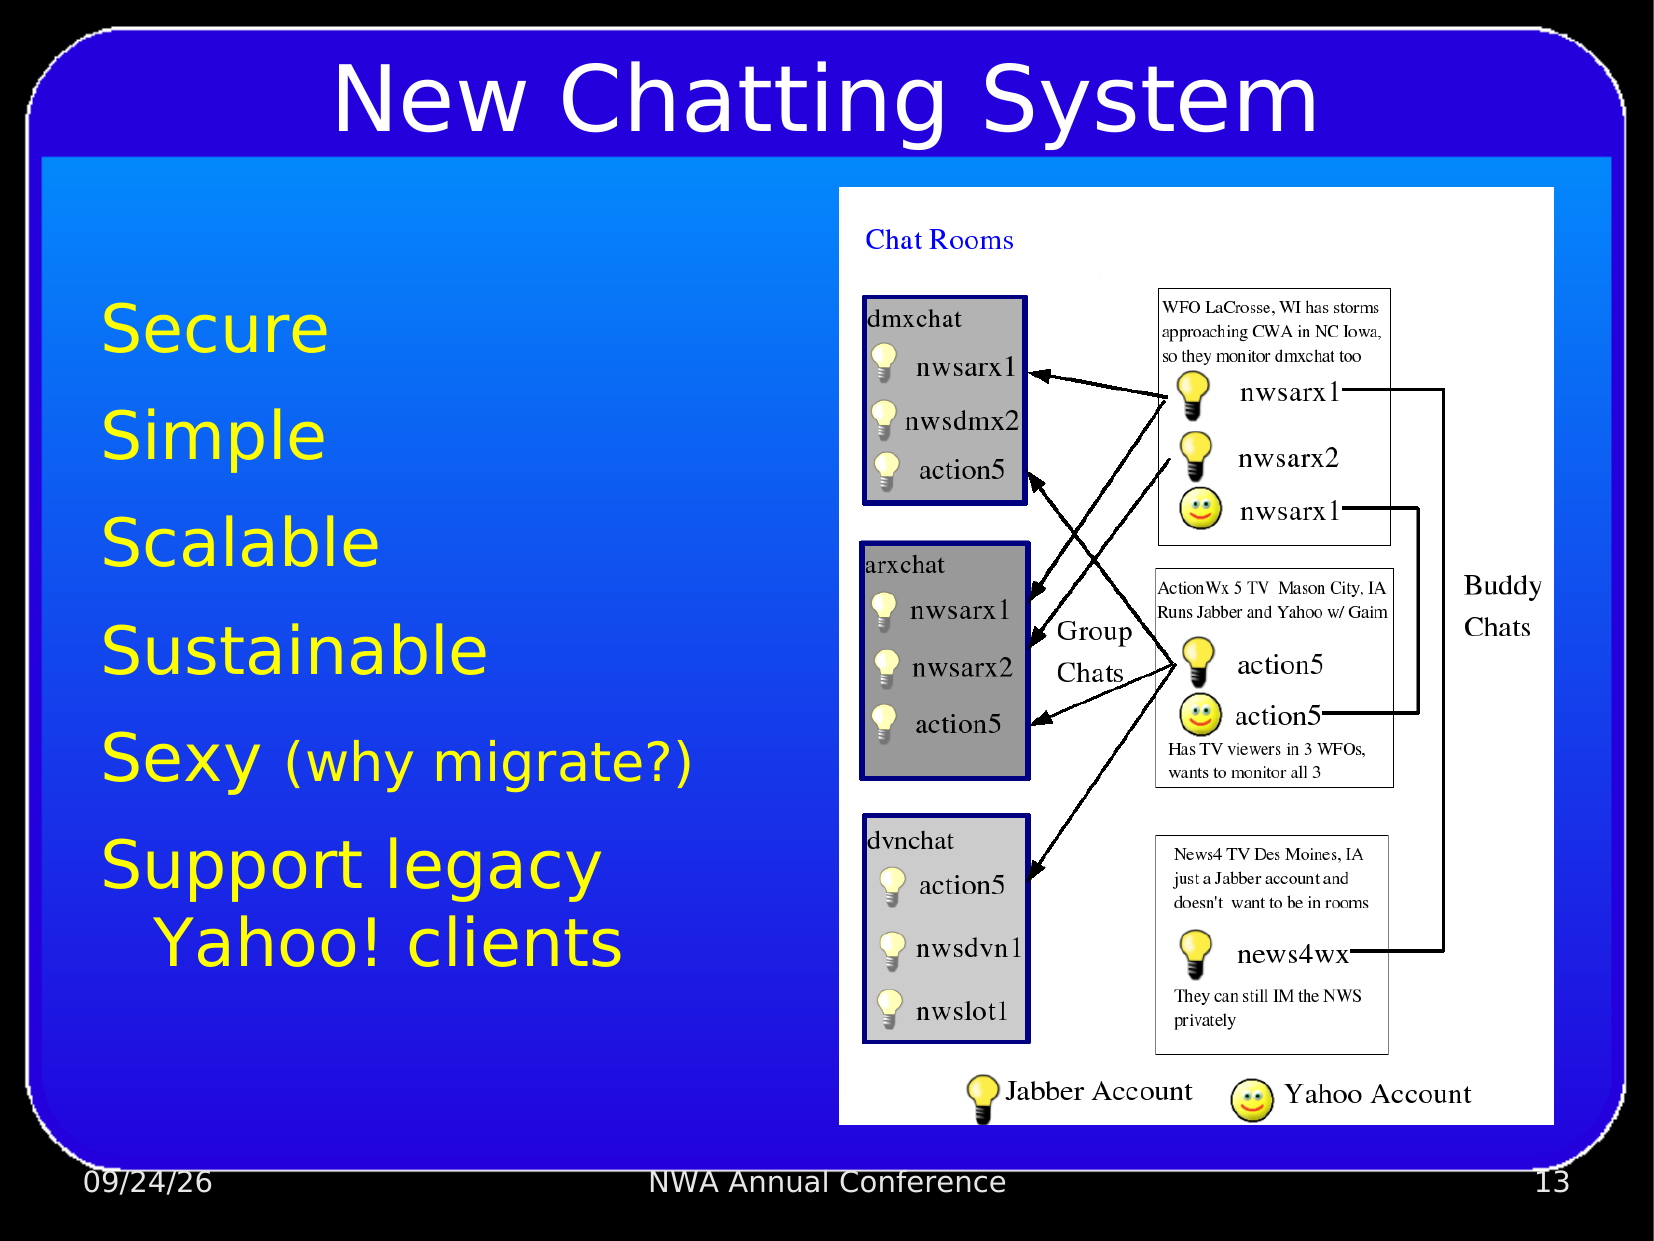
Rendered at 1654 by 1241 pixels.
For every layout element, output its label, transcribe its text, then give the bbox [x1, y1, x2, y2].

list Secure Simple Scalable Sustainable Sexy (why migrate?) Support legacy Yahoo! clients [82, 290, 826, 1109]
picture [0, 0, 1654, 1241]
title New Chatting System [82, 46, 1571, 154]
